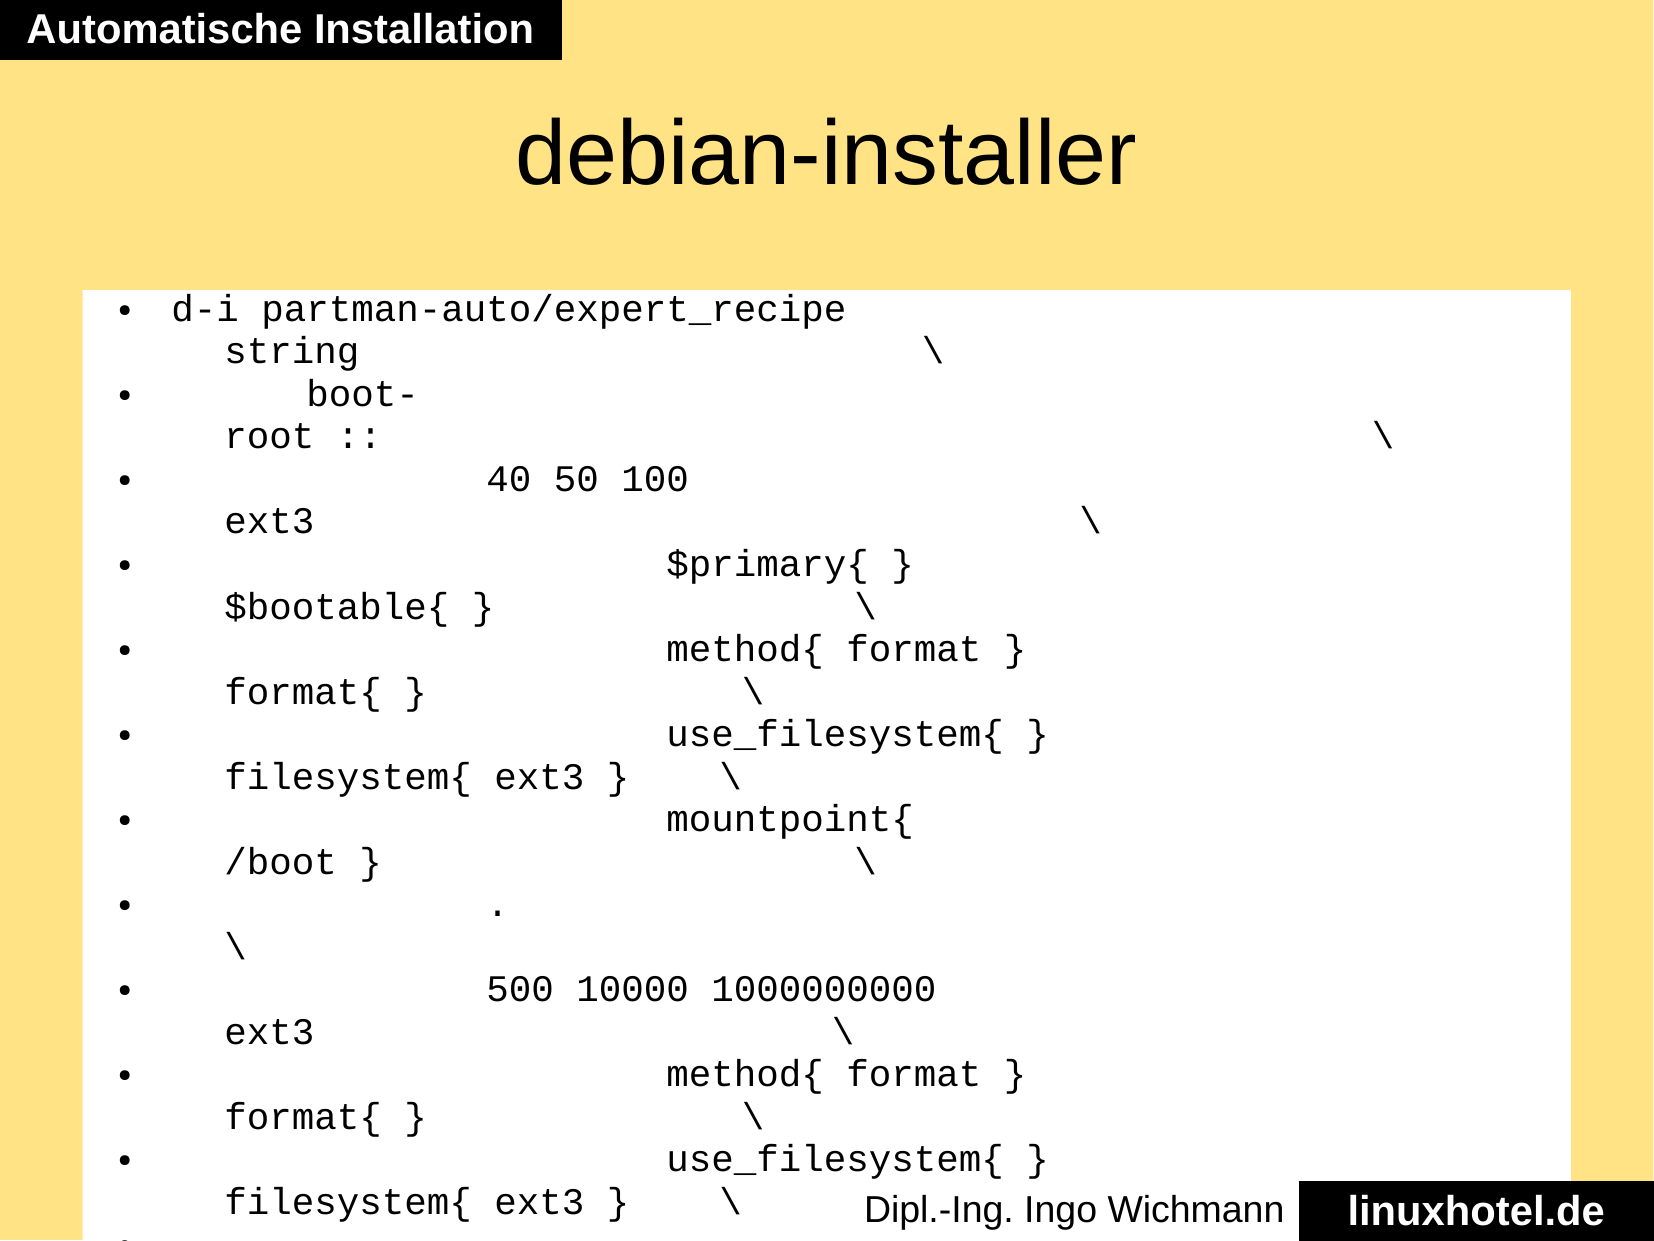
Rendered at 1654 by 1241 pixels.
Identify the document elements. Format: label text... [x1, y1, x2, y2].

title debian-installer [82, 49, 1571, 257]
text_box Dipl.-Ing. Ingo Wichmann [849, 1181, 1300, 1238]
text_box Automatische Installation [0, 0, 562, 60]
list d-i partman-auto/expert_recipe string \ boot-root :: \ 40 50 100 ext3 \ $primary{ } $bootable{ } \ method{ format } format{ } \ use_filesystem{ } filesystem{ ext3 } \ mountpoint{ /boot } \ . \ 500 10000 1000000000 ext3 \ method{ format } format{ } \ use_filesystem{ } filesystem{ ext3 } \ mountpoint{ / } \ . \ 64 512 300% linux-swap \ method{ swap } format{ } \ [82, 290, 1571, 1094]
text_box linuxhotel.de [1299, 1181, 1654, 1241]
